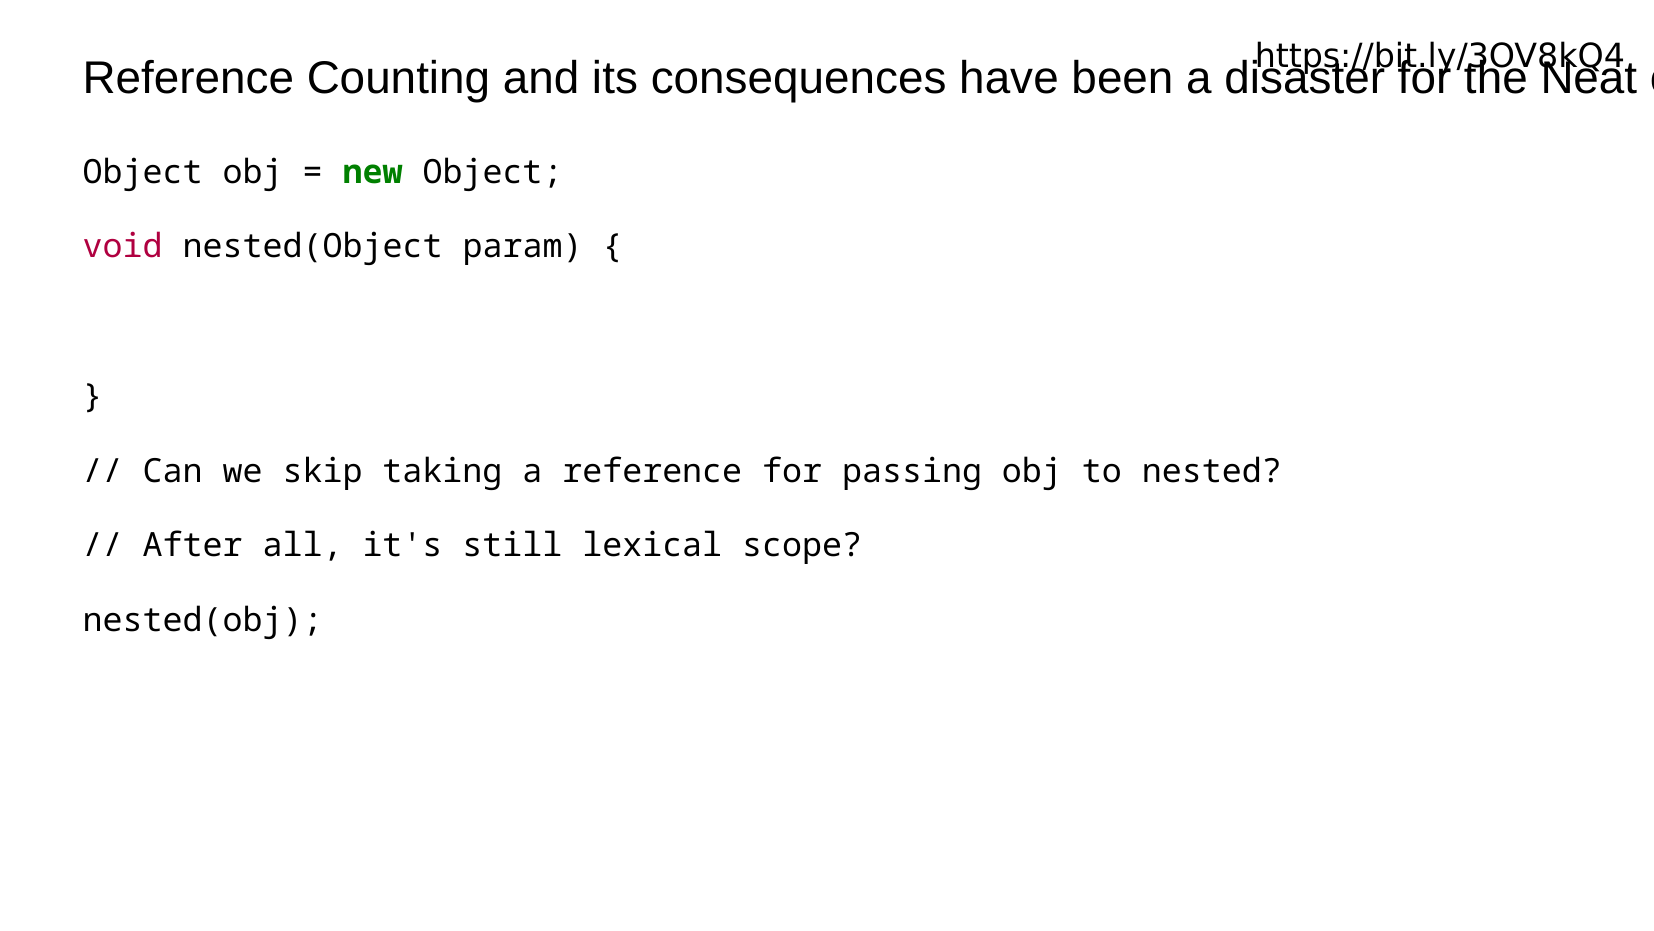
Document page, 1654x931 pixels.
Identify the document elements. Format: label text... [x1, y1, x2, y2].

list Object obj = new Object; void nested(Object param) { } // Can we skip taking a reference for passing obj to nested? // After all, it's still lexical scope? nested(obj); [82, 147, 1571, 758]
title Reference Counting and its consequences have been a disaster for the Neat c [82, 37, 1654, 119]
